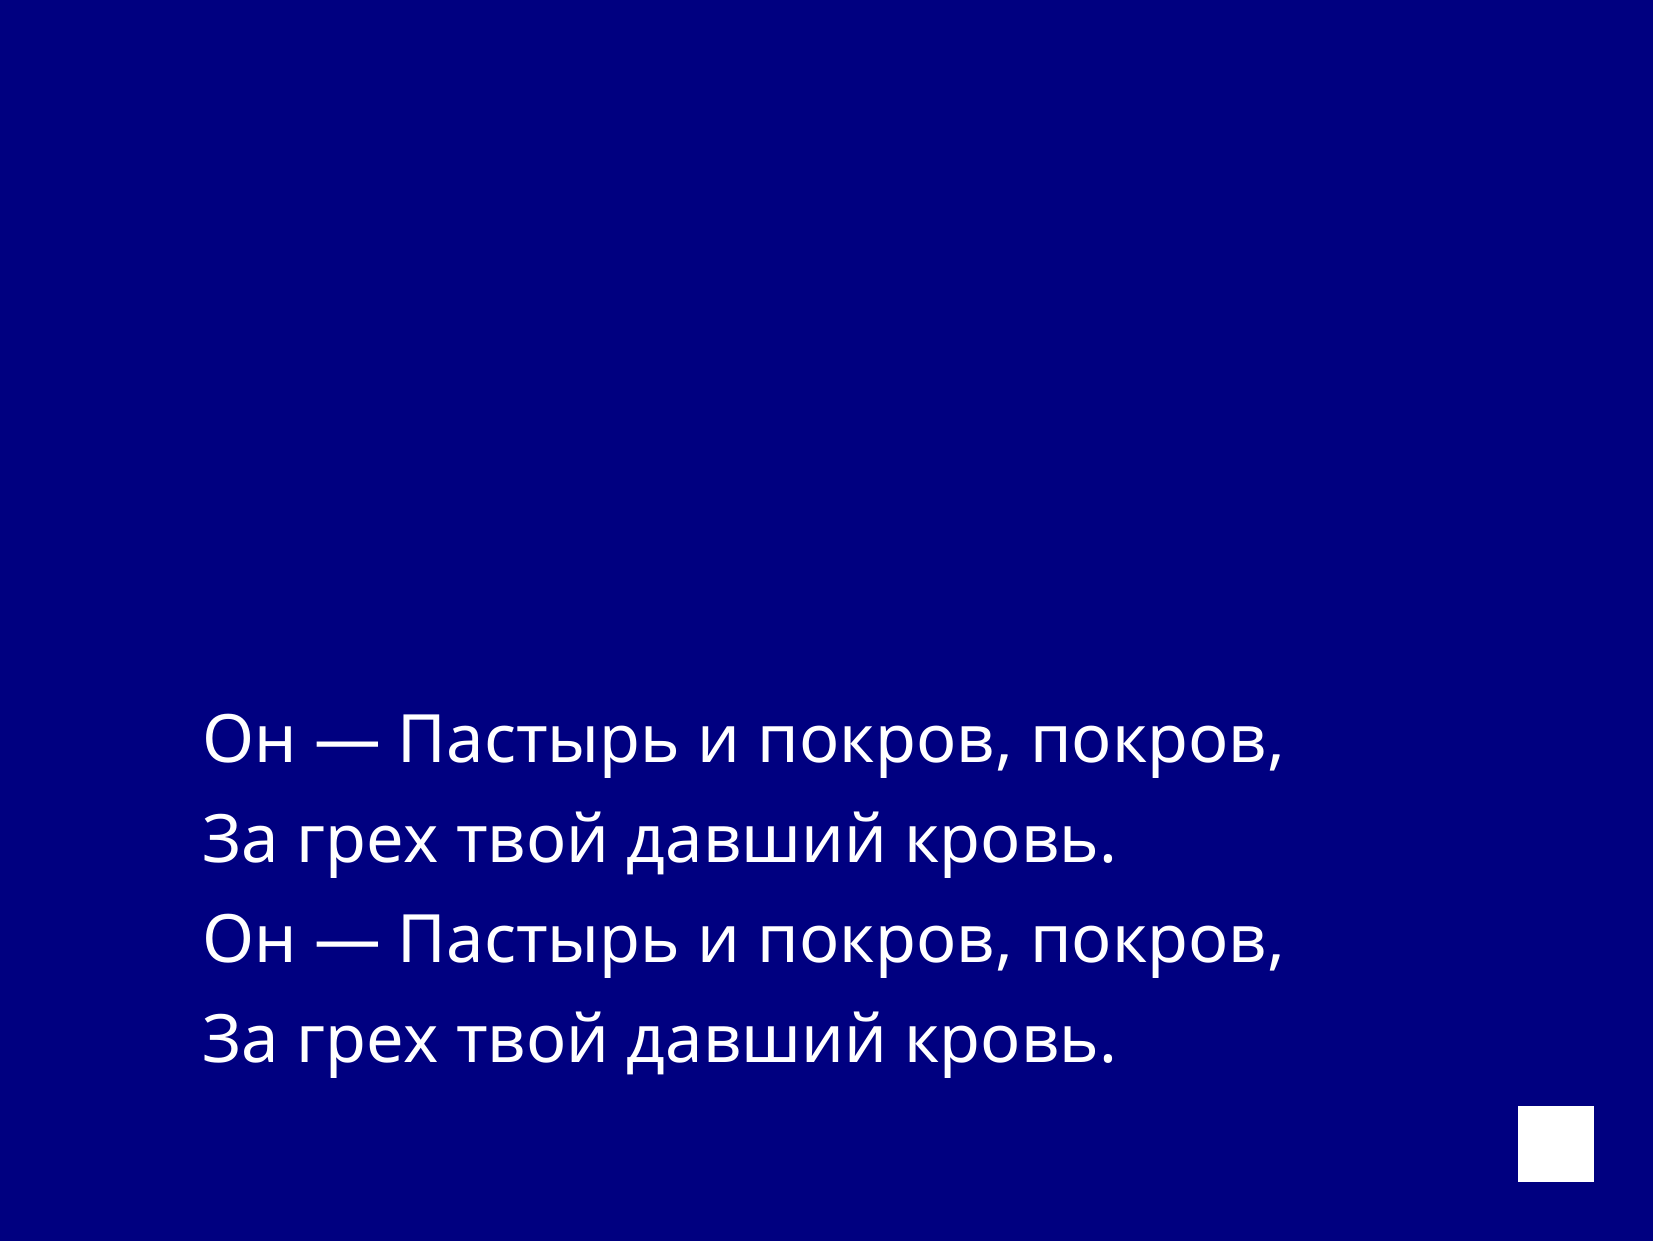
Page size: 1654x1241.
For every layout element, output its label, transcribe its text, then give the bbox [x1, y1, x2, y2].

text_box [1518, 1106, 1594, 1182]
text_box Он — Пастырь и покров, покров, За грех твой давший кровь. Он — Пастырь и покров, покров, За грех твой давший кровь. [75, 675, 1576, 1163]
